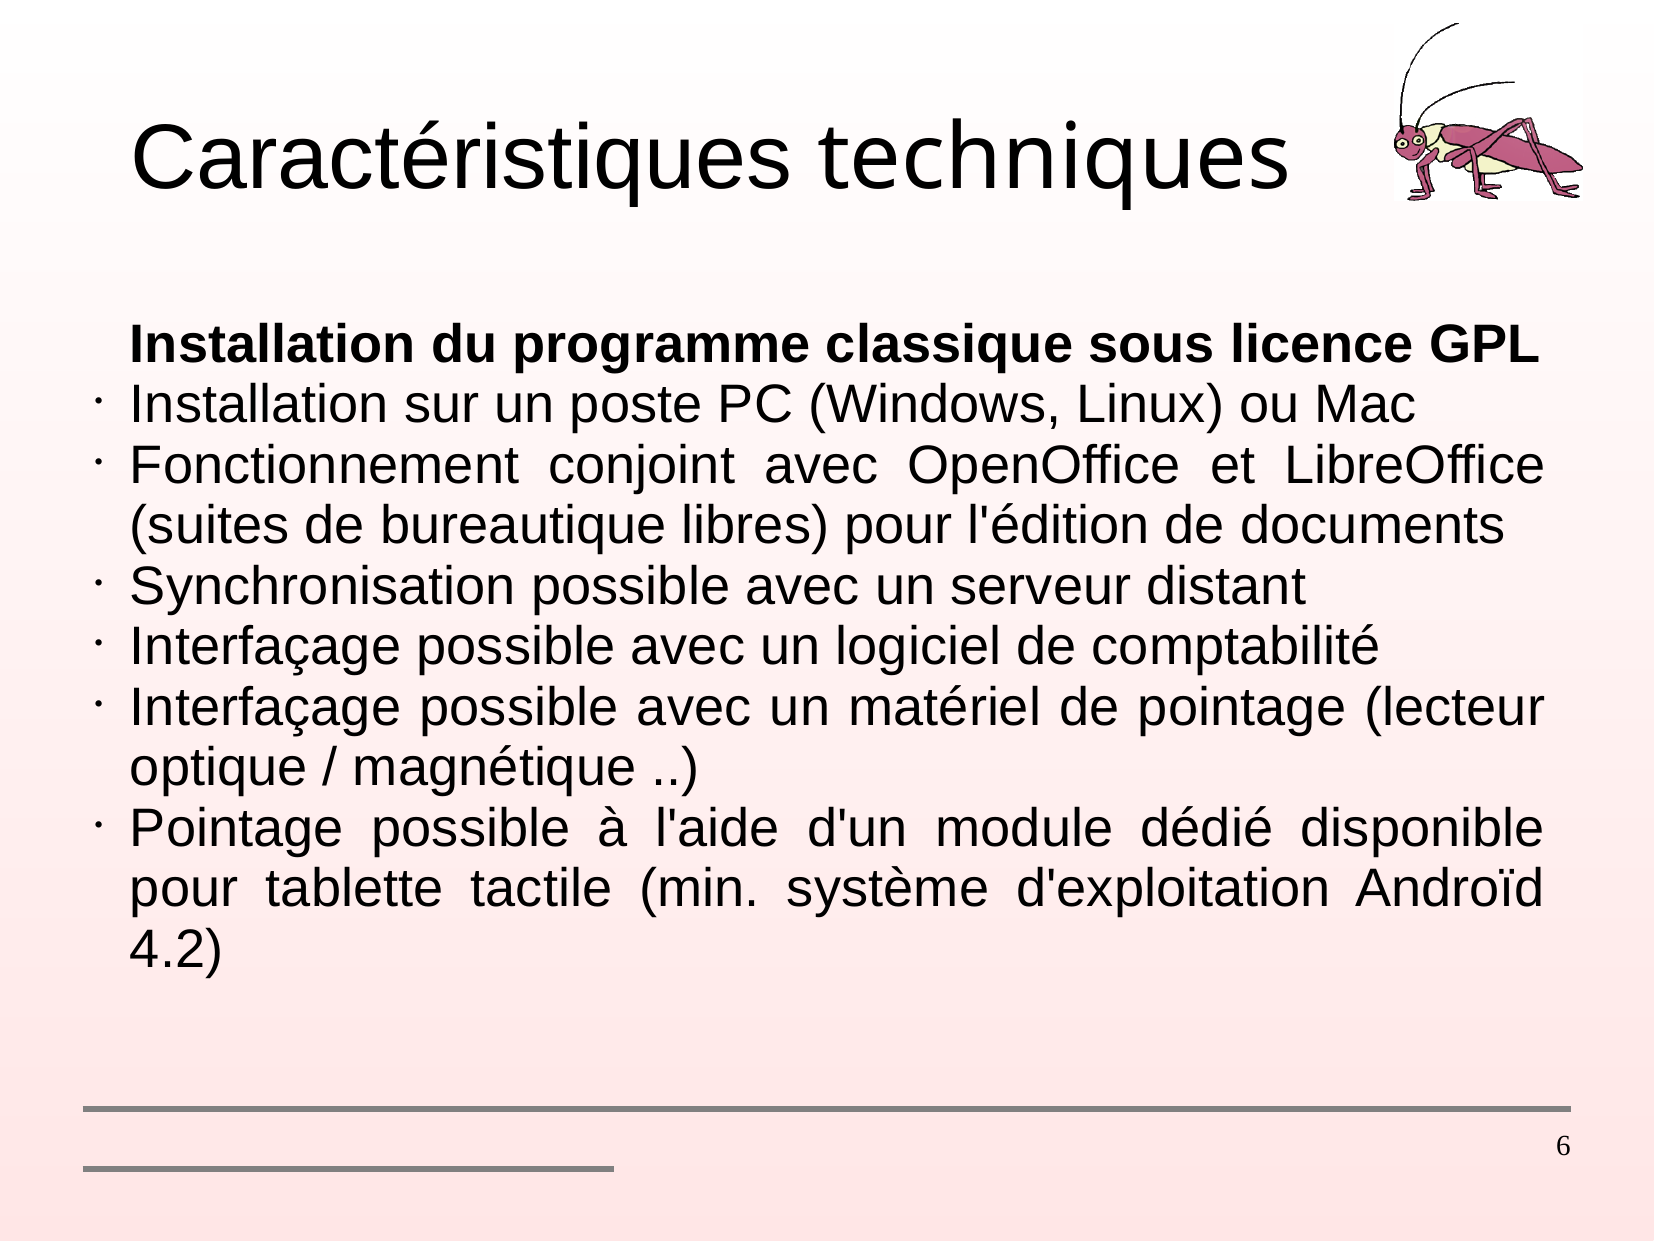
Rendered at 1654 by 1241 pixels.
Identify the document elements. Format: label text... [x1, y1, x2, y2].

picture [1394, 23, 1583, 201]
subtitle Installation du programme classique sous licence GPL Installation sur un poste PC (Windows, Linux) ou Mac Fonctionnement conjoint avec OpenOffice et LibreOffice (suites de bureautique libres) pour l'édition de documents Synchronisation possible avec un serveur distant Interfaçage possible avec un logiciel de comptabilité Interfaçage possible avec un matériel de pointage (lecteur optique / magnétique ..) Pointage possible à l'aide d'un module dédié disponible pour tablette tactile (min. système d'exploitation Androïd 4.2) [59, 297, 1548, 1116]
title Caractéristiques techniques [82, 49, 1571, 257]
